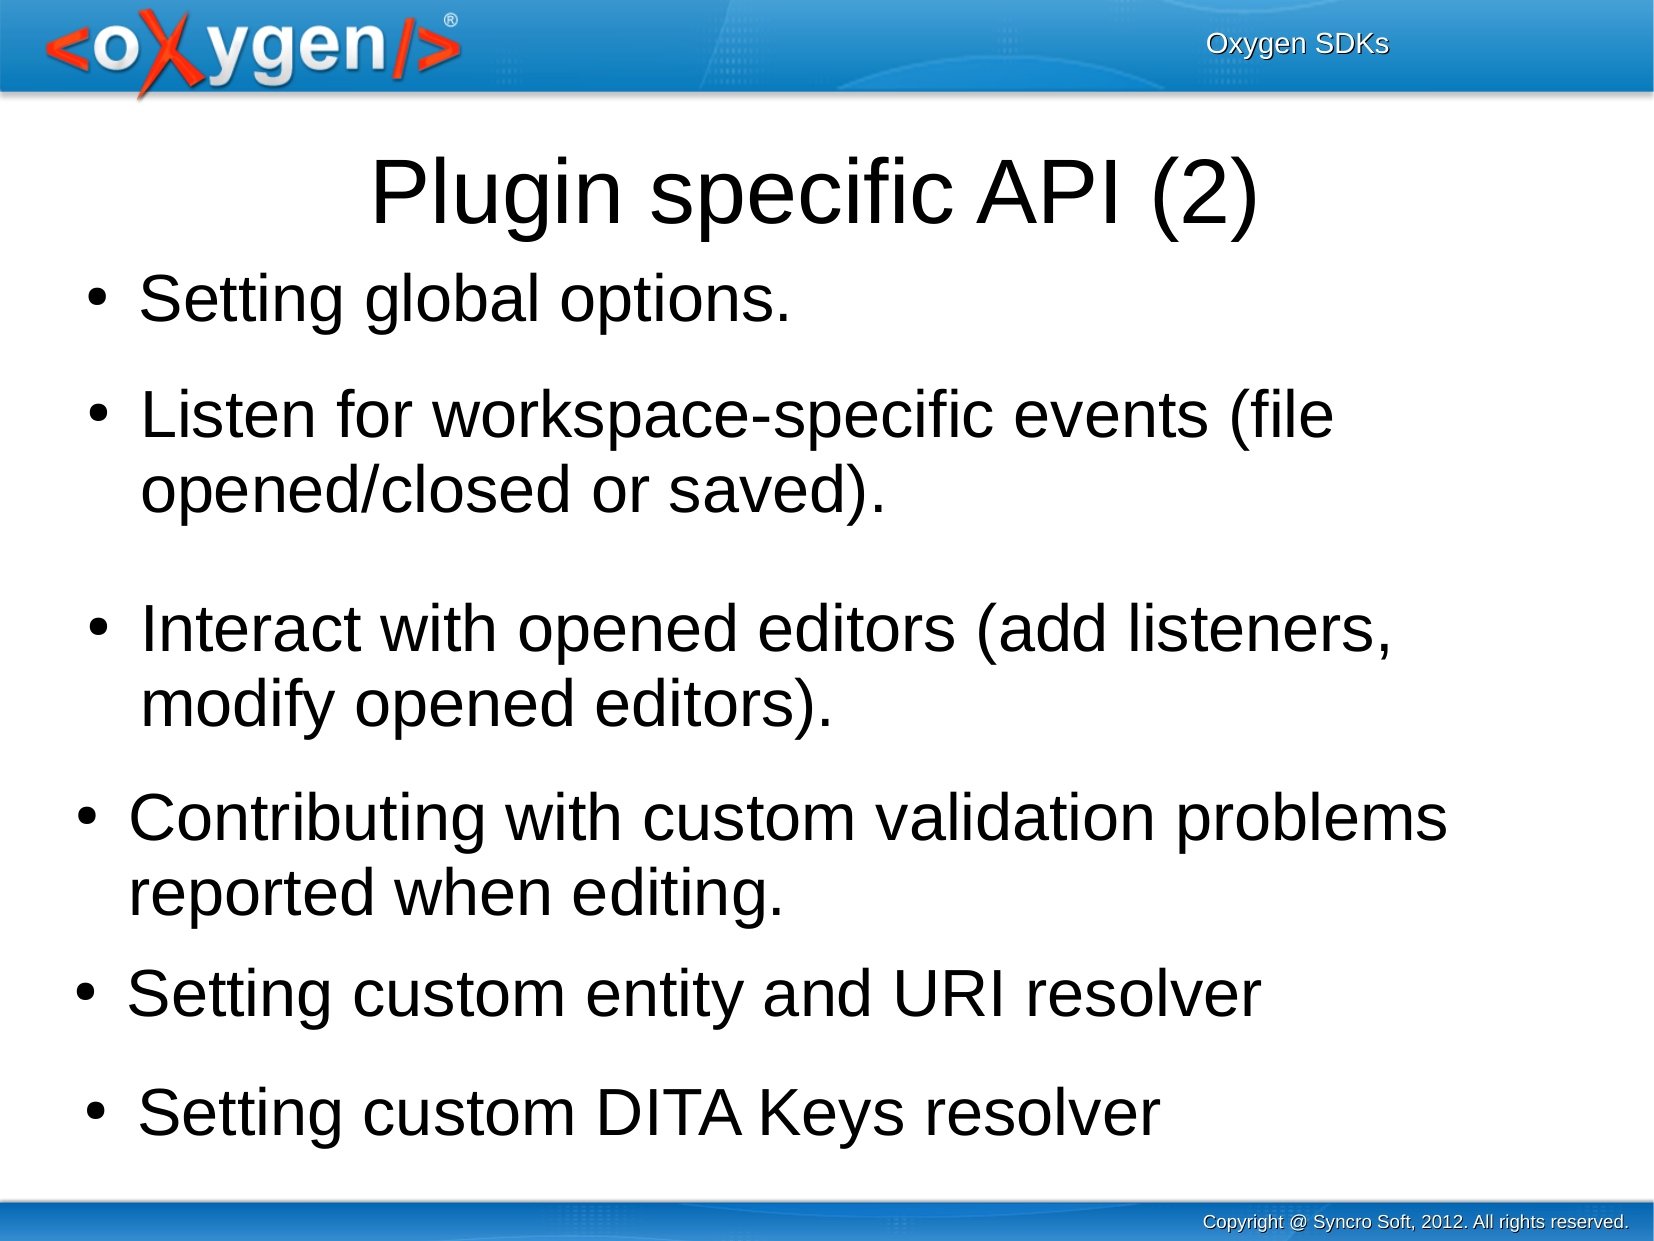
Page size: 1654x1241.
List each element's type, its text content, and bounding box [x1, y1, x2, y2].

list Setting custom entity and URI resolver [55, 955, 1533, 1045]
list Contributing with custom validation problems reported when editing. [57, 779, 1535, 930]
list Interact with opened editors (add listeners, modify opened editors). [69, 590, 1547, 741]
title Plugin specific API (2) [82, 78, 1550, 304]
list Listen for workspace-specific events (file opened/closed or saved). [69, 377, 1547, 527]
list Setting global options. [67, 261, 1545, 351]
picture [0, 0, 1654, 109]
picture [0, 1195, 1654, 1241]
list Setting custom DITA Keys resolver [66, 1075, 1544, 1165]
